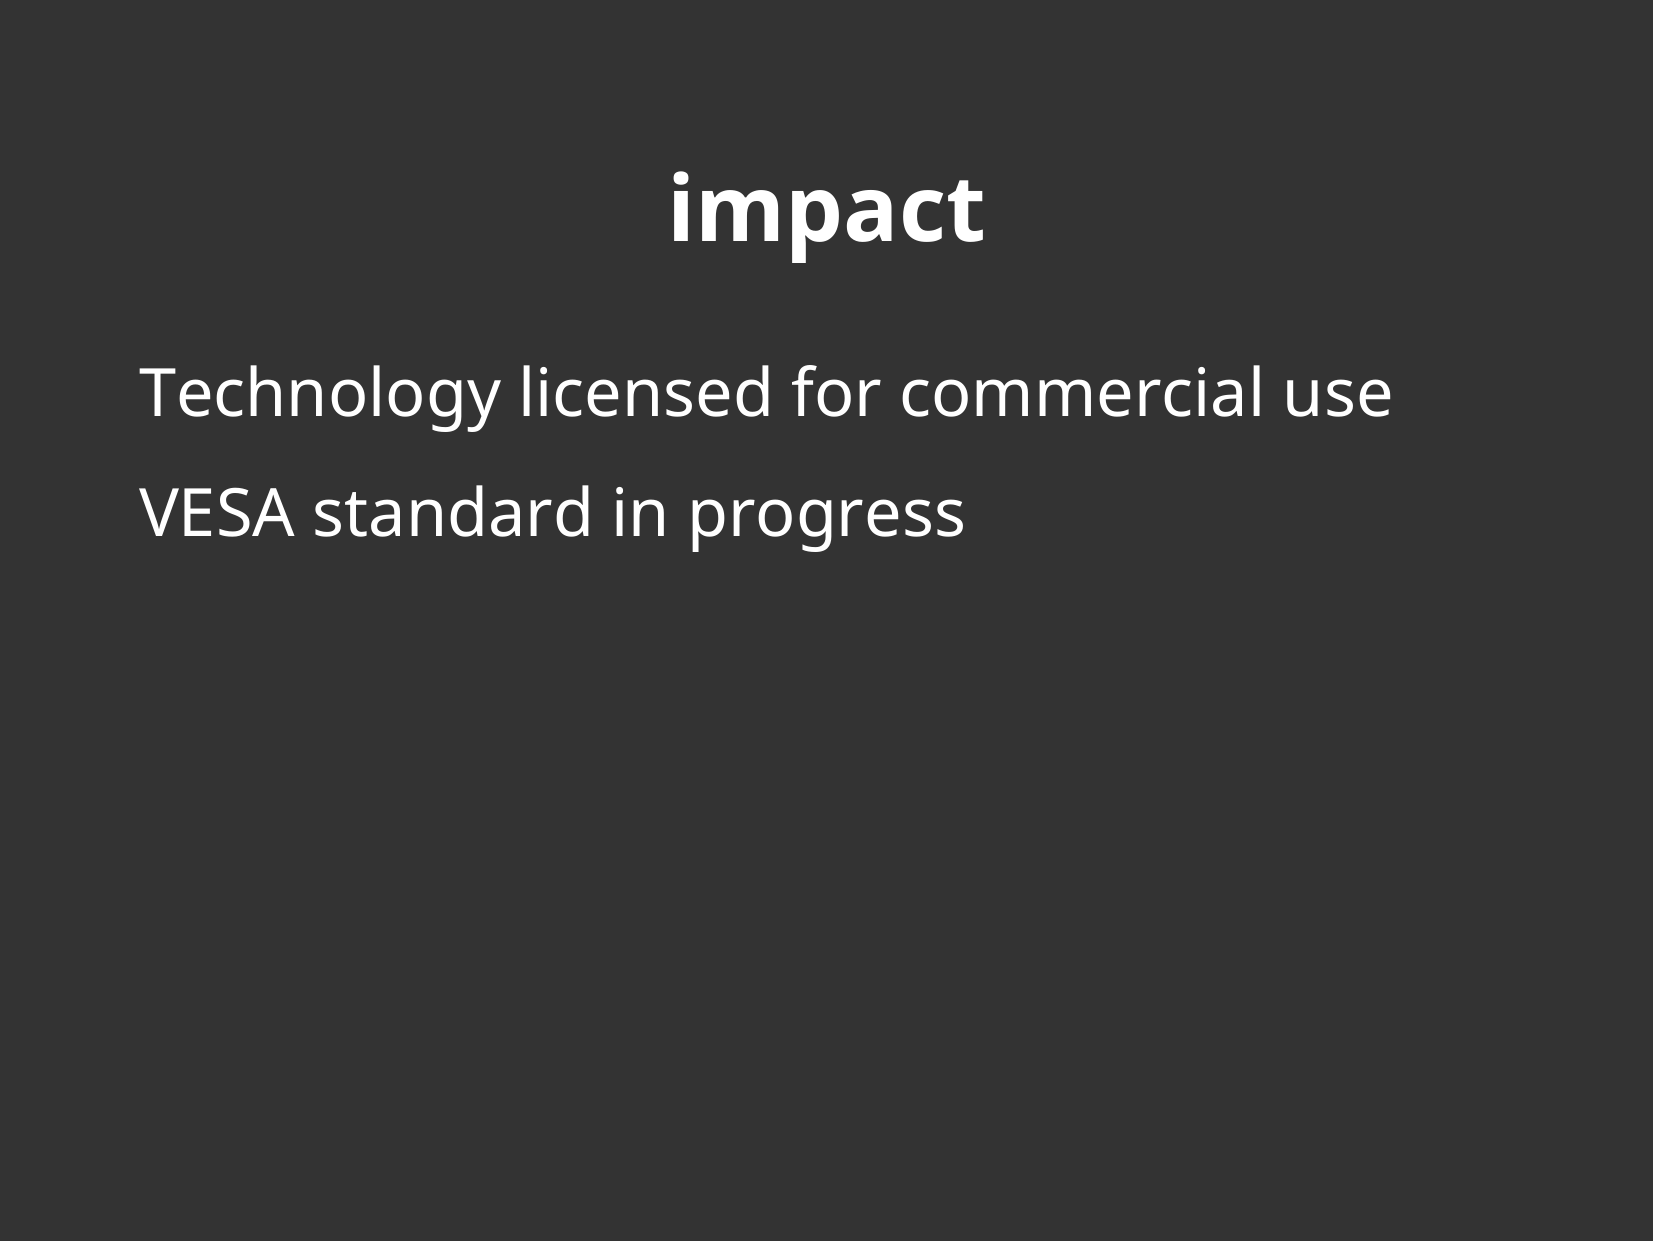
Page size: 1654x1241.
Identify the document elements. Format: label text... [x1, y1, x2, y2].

title impact [121, 102, 1533, 311]
list Technology licensed for commercial use VESA standard in progress [121, 344, 1533, 1127]
